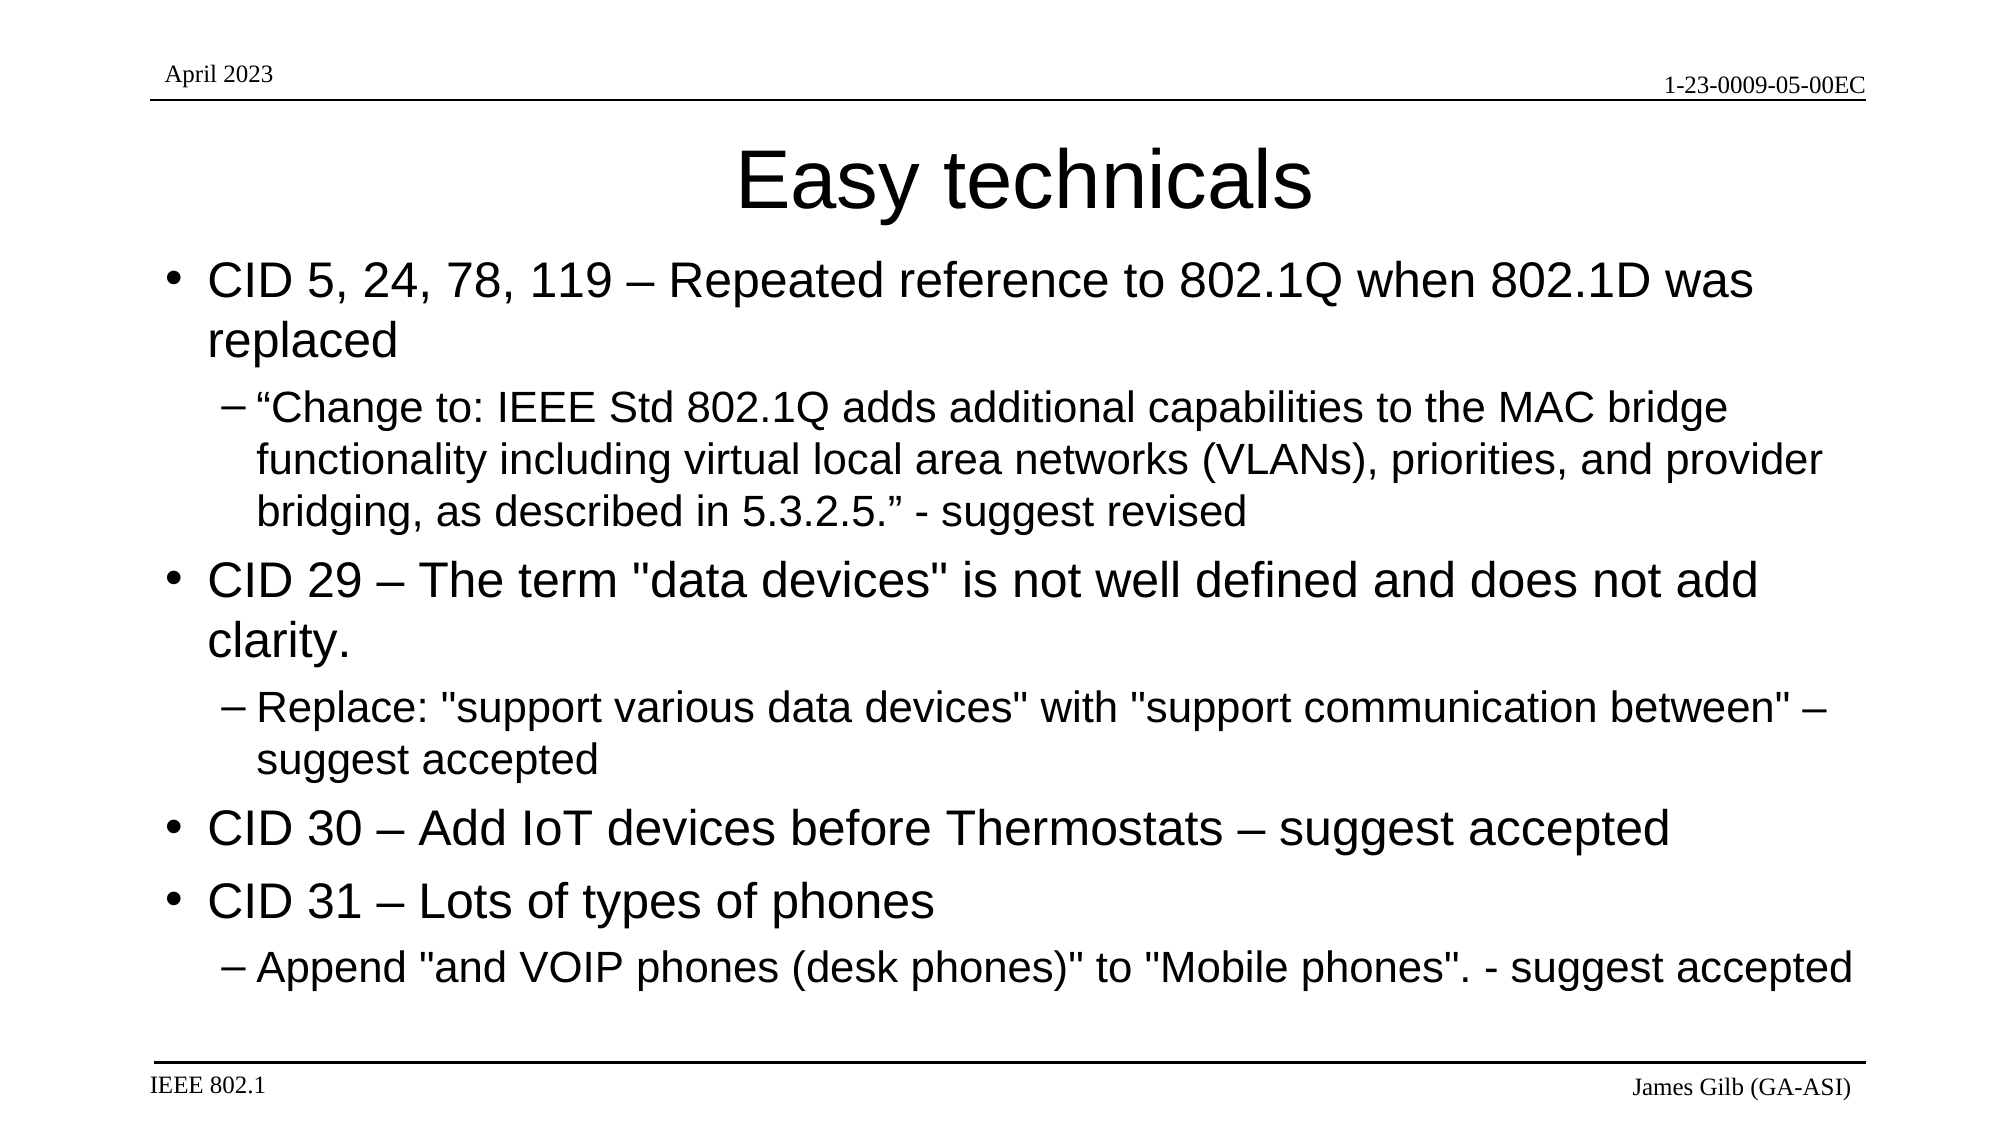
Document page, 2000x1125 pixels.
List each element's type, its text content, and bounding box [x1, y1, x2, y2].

title Easy technicals [149, 112, 1900, 238]
list CID 5, 24, 78, 119 – Repeated reference to 802.1Q when 802.1D was replaced “Change to: IEEE Std 802.1Q adds additional capabilities to the MAC bridge functionality including virtual local area networks (VLANs), priorities, and provider bridging, as described in 5.3.2.5.” - suggest revised CID 29 – The term "data devices" is not well defined and does not add clarity. Replace: "support various data devices" with "support communication between" – suggest accepted CID 30 – Add IoT devices before Thermostats – suggest accepted CID 31 – Lots of types of phones Append "and VOIP phones (desk phones)" to "Mobile phones". - suggest accepted [149, 239, 1900, 1051]
